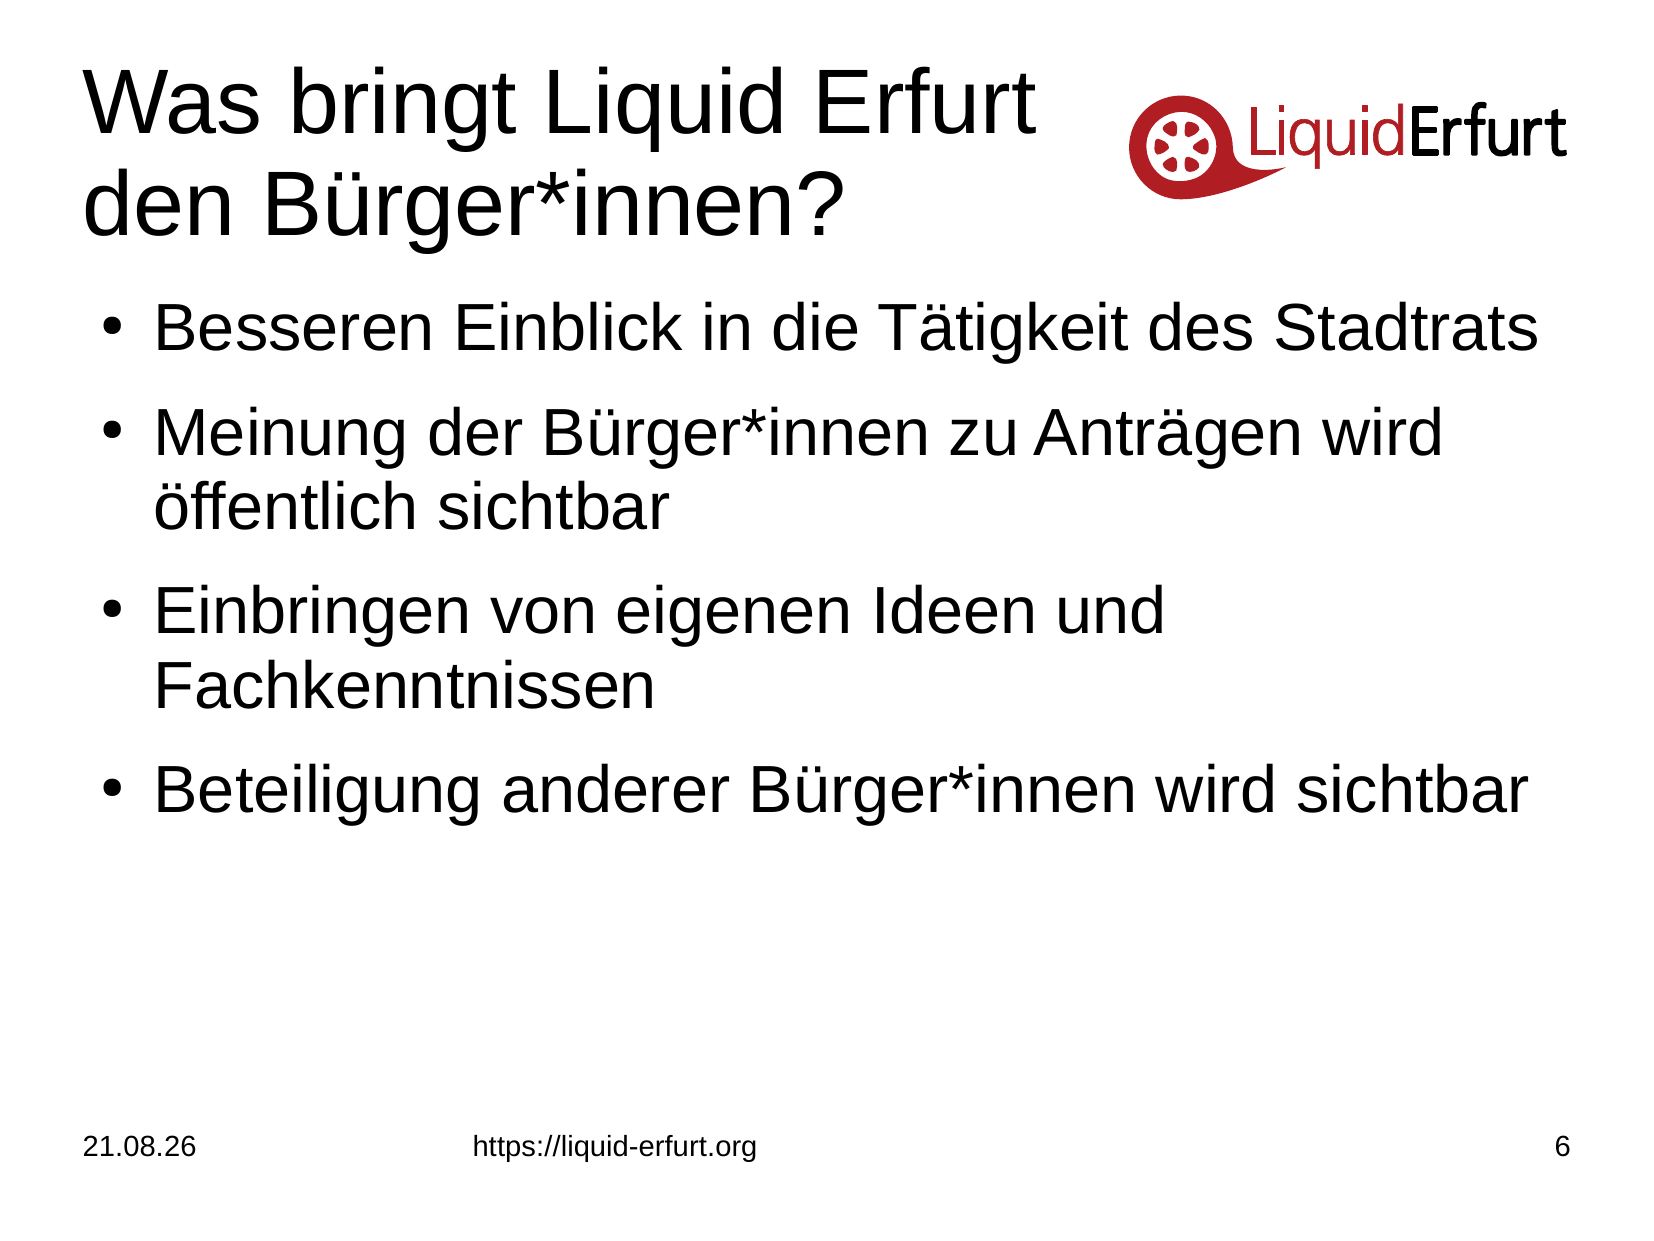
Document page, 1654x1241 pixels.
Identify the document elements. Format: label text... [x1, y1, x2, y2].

title Was bringt Liquid Erfurt den Bürger*innen? [82, 49, 1571, 257]
list Besseren Einblick in die Tätigkeit des Stadtrats Meinung der Bürger*innen zu Anträgen wird öffentlich sichtbar Einbringen von eigenen Ideen und Fachkenntnissen Beteiligung anderer Bürger*innen wird sichtbar [82, 290, 1571, 1111]
